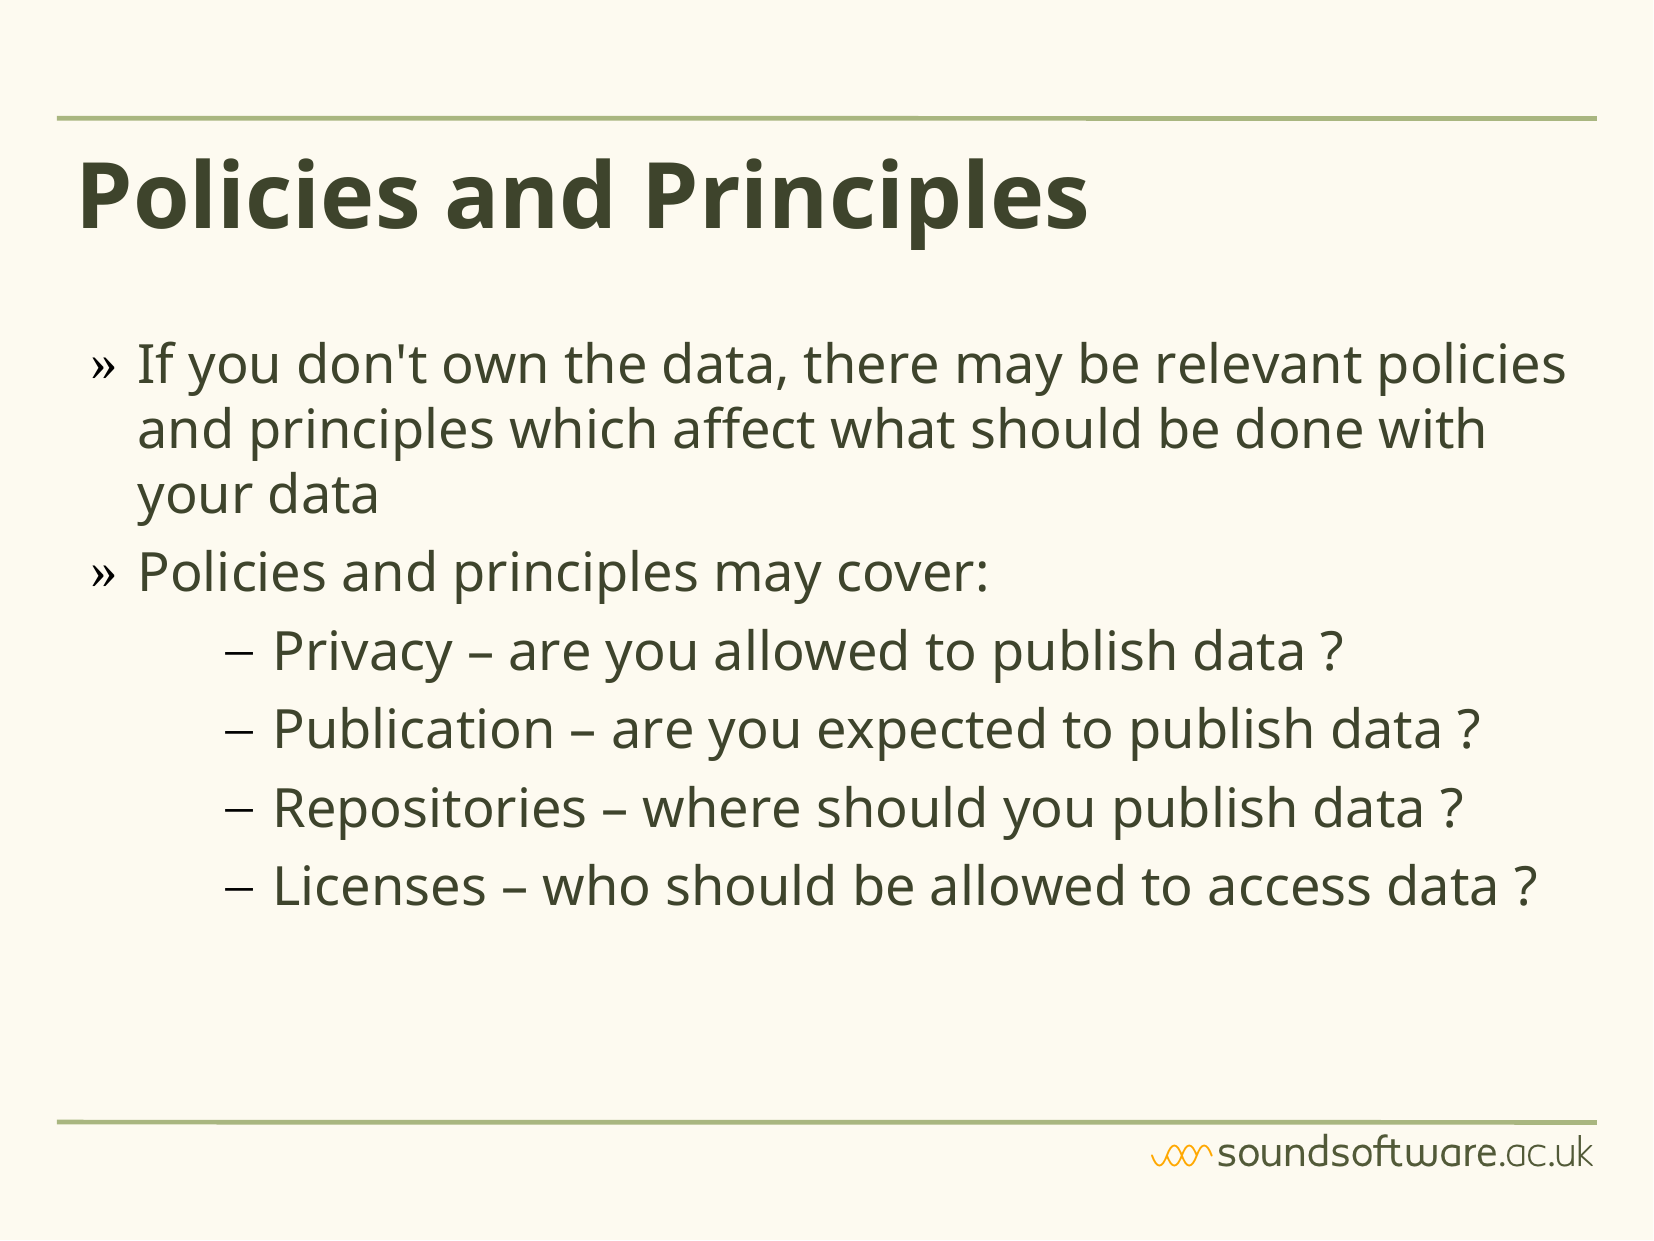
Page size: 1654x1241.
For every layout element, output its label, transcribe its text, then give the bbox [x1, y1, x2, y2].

picture [1151, 1140, 1593, 1167]
list If you don't own the data, there may be relevant policies and principles which affect what should be done with your data Policies and principles may cover: Privacy – are you allowed to publish data ? Publication – are you expected to publish data ? Repositories – where should you publish data ? Licenses – who should be allowed to access data ? [59, 321, 1594, 1140]
title Policies and Principles [59, 109, 1594, 274]
